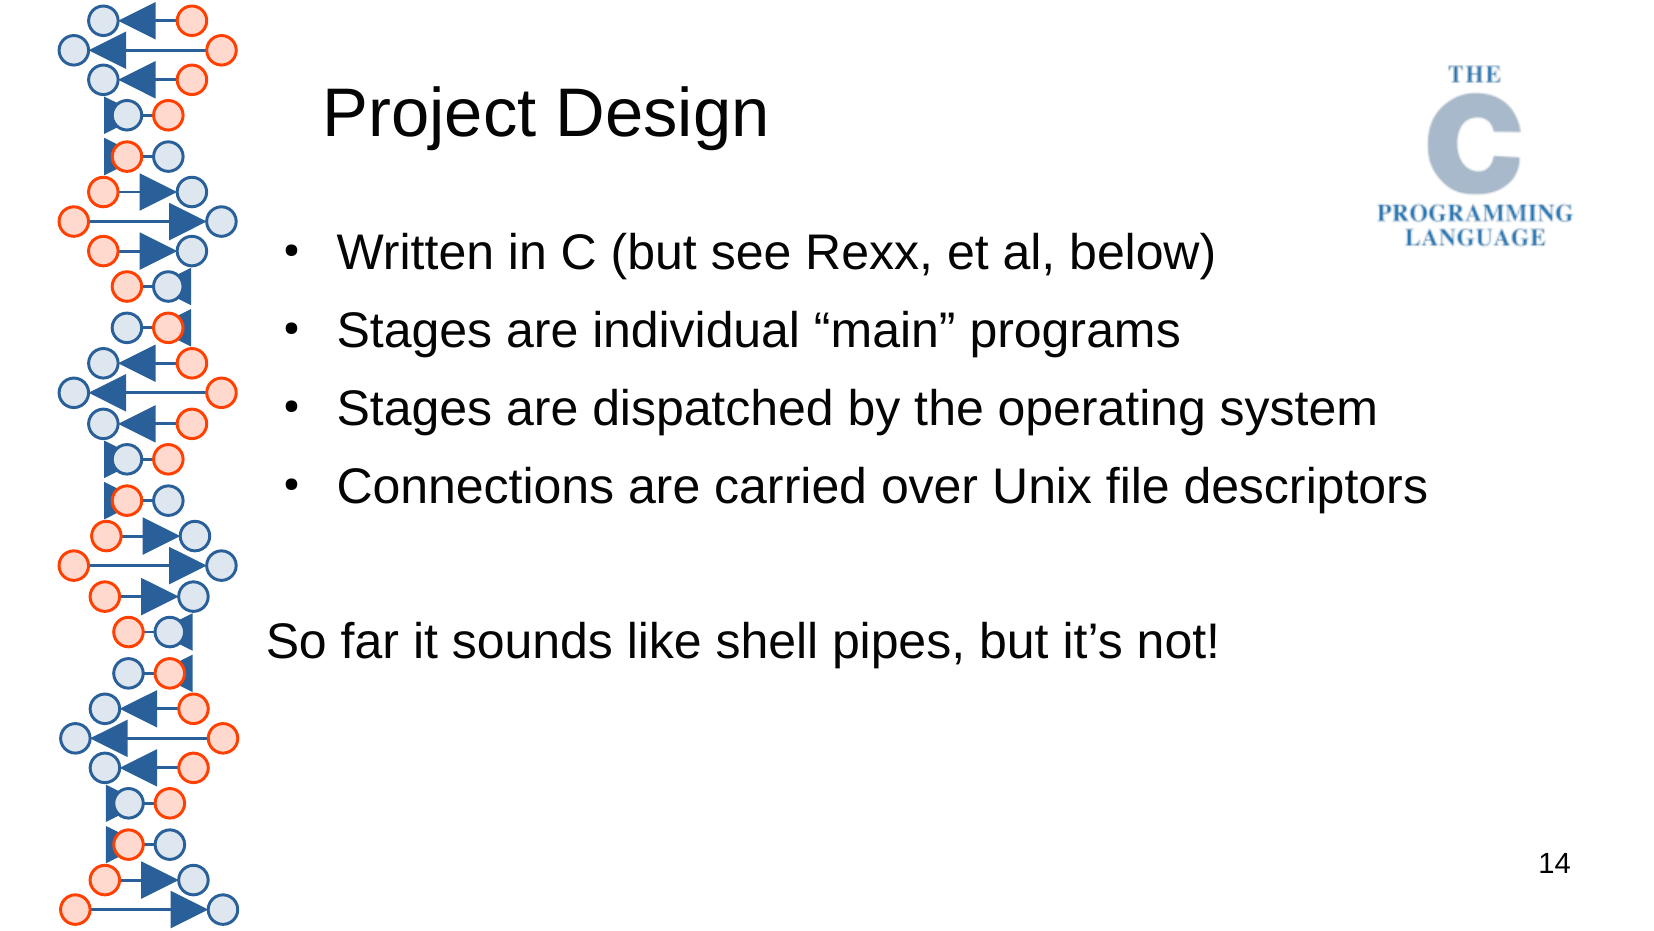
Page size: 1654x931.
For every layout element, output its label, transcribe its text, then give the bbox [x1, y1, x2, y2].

picture [1375, 50, 1576, 263]
list Written in C (but see Rexx, et al, below) Stages are individual “main” programs Stages are dispatched by the operating system Connections are carried over Unix file descriptors So far it sounds like shell pipes, but it’s not! [265, 224, 1595, 764]
title Project Design [265, 35, 1595, 189]
